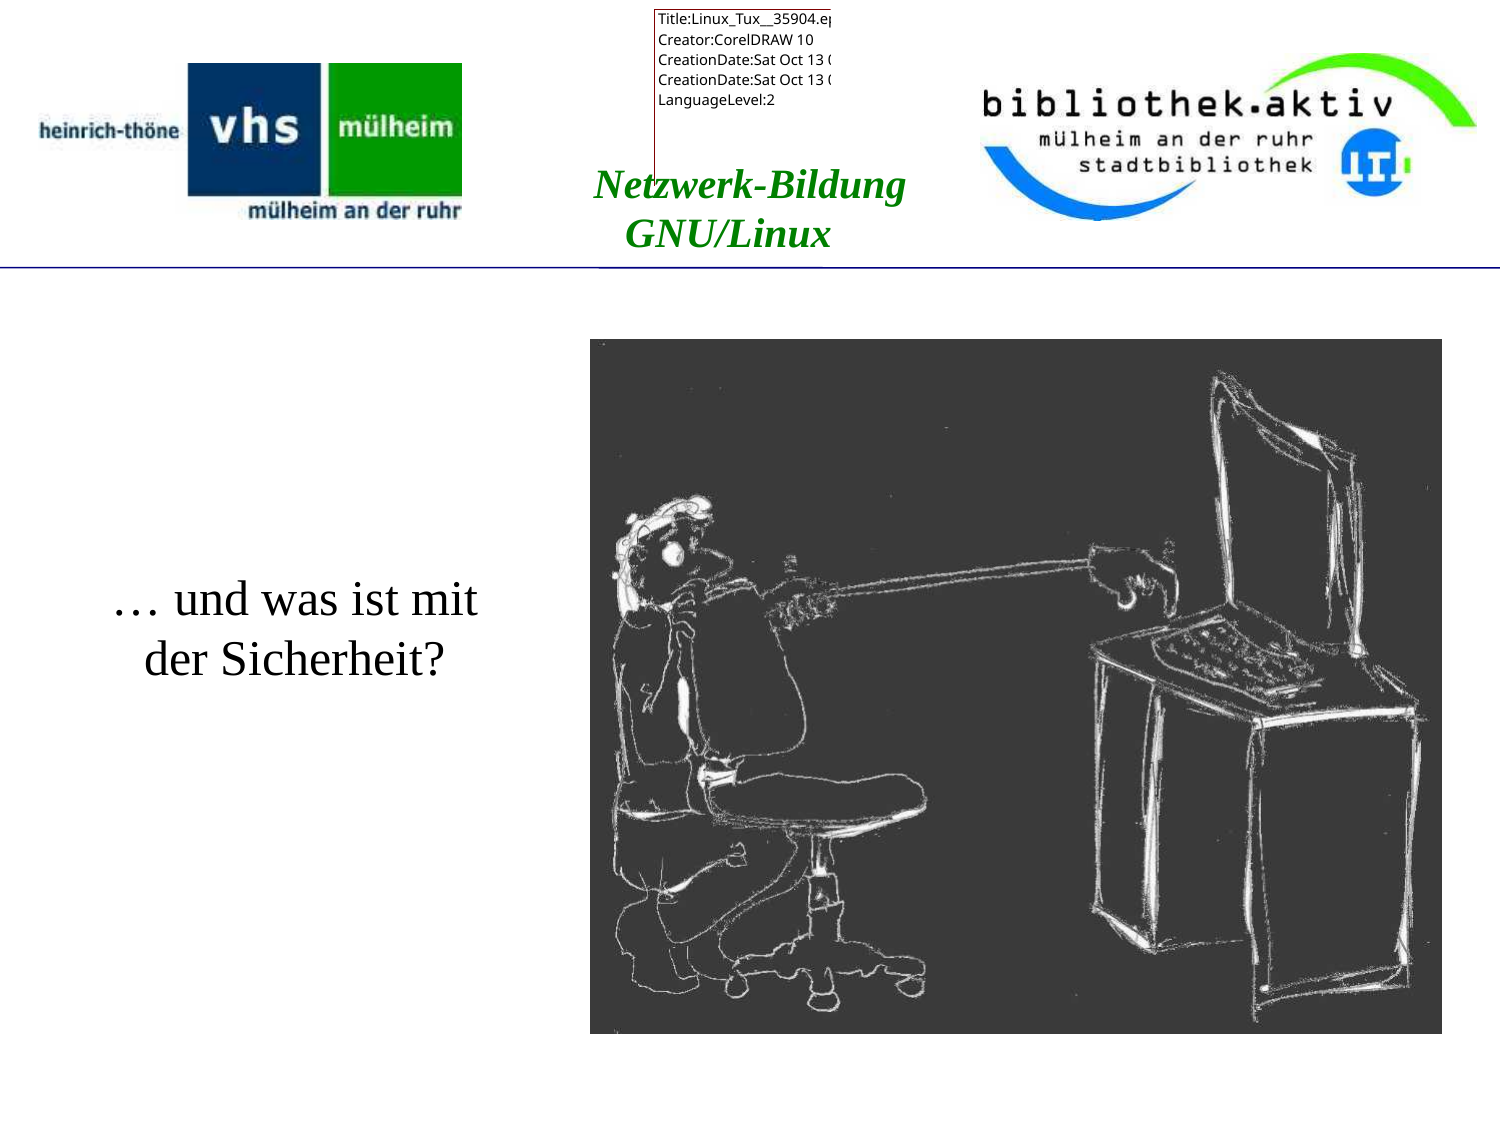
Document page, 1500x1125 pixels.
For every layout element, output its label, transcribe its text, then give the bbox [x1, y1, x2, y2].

picture [38, 63, 462, 220]
picture [980, 53, 1477, 221]
text_box Netzwerk-Bildung GNU/Linux [578, 151, 934, 266]
text_box … und was ist mit der Sicherheit? [88, 561, 502, 696]
picture [653, 8, 831, 151]
picture [590, 339, 1442, 1034]
